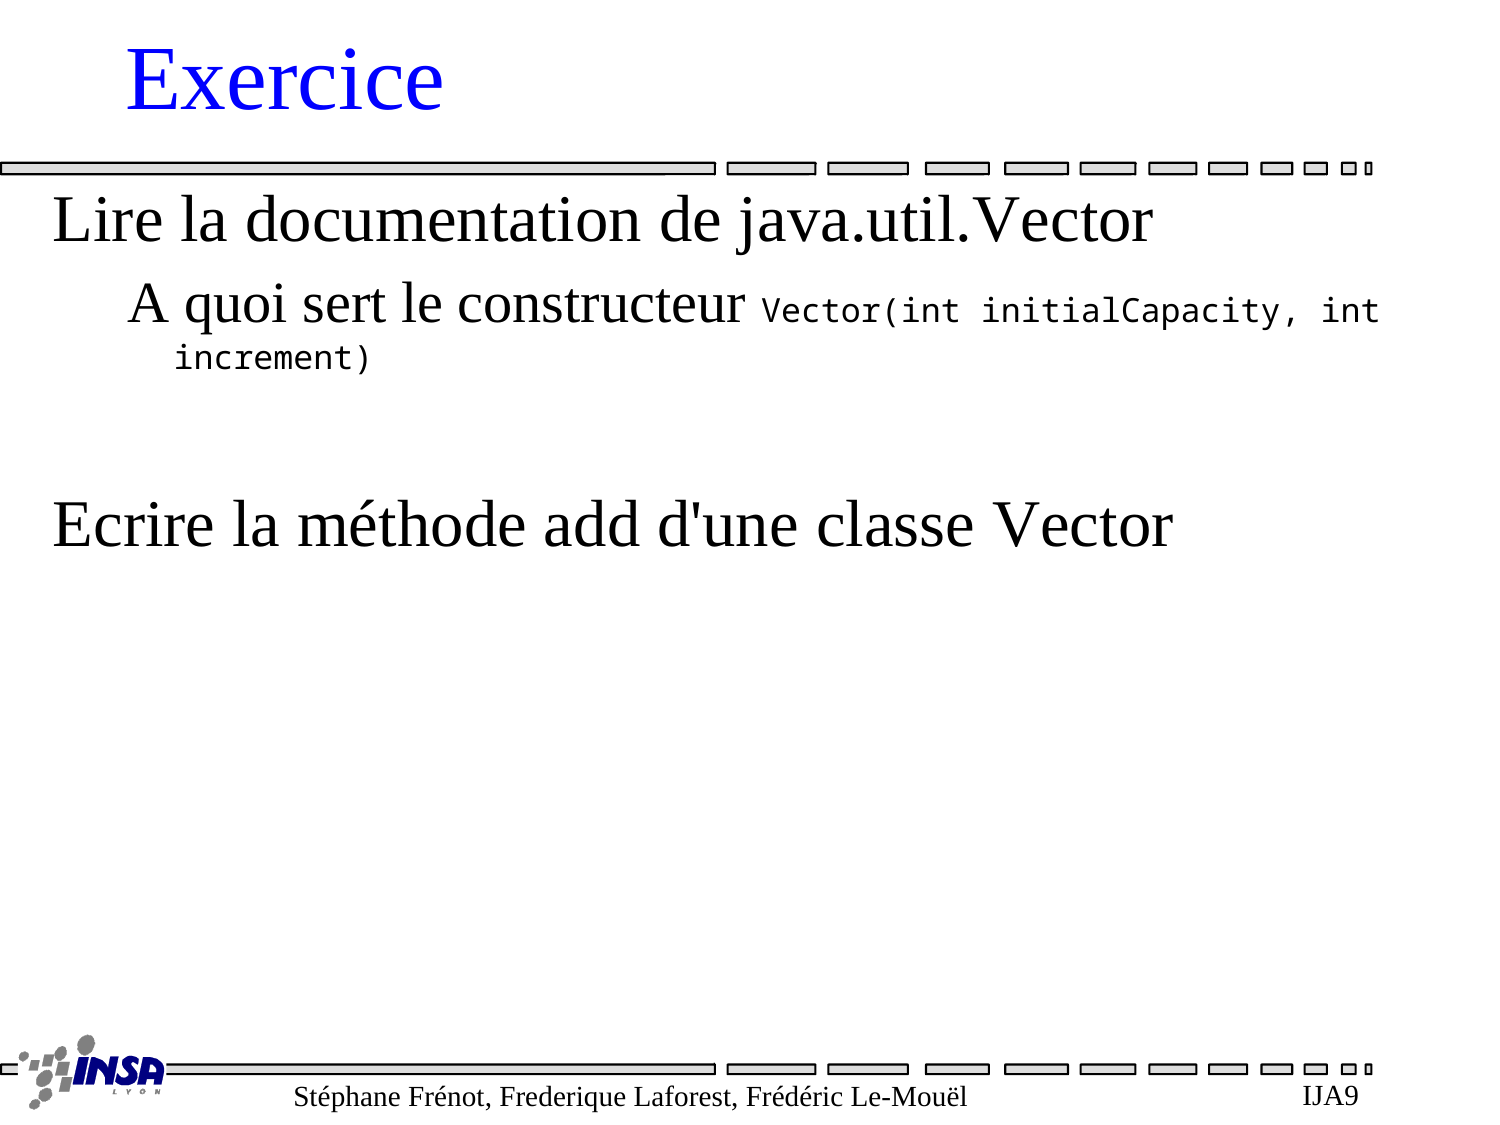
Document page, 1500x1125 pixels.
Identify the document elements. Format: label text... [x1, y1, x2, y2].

list Lire la documentation de java.util.Vector A quoi sert le constructeur Vector(int initialCapacity, int increment) Ecrire la méthode add d'une classe Vector [52, 186, 1491, 1012]
title Exercice [125, 0, 1400, 162]
